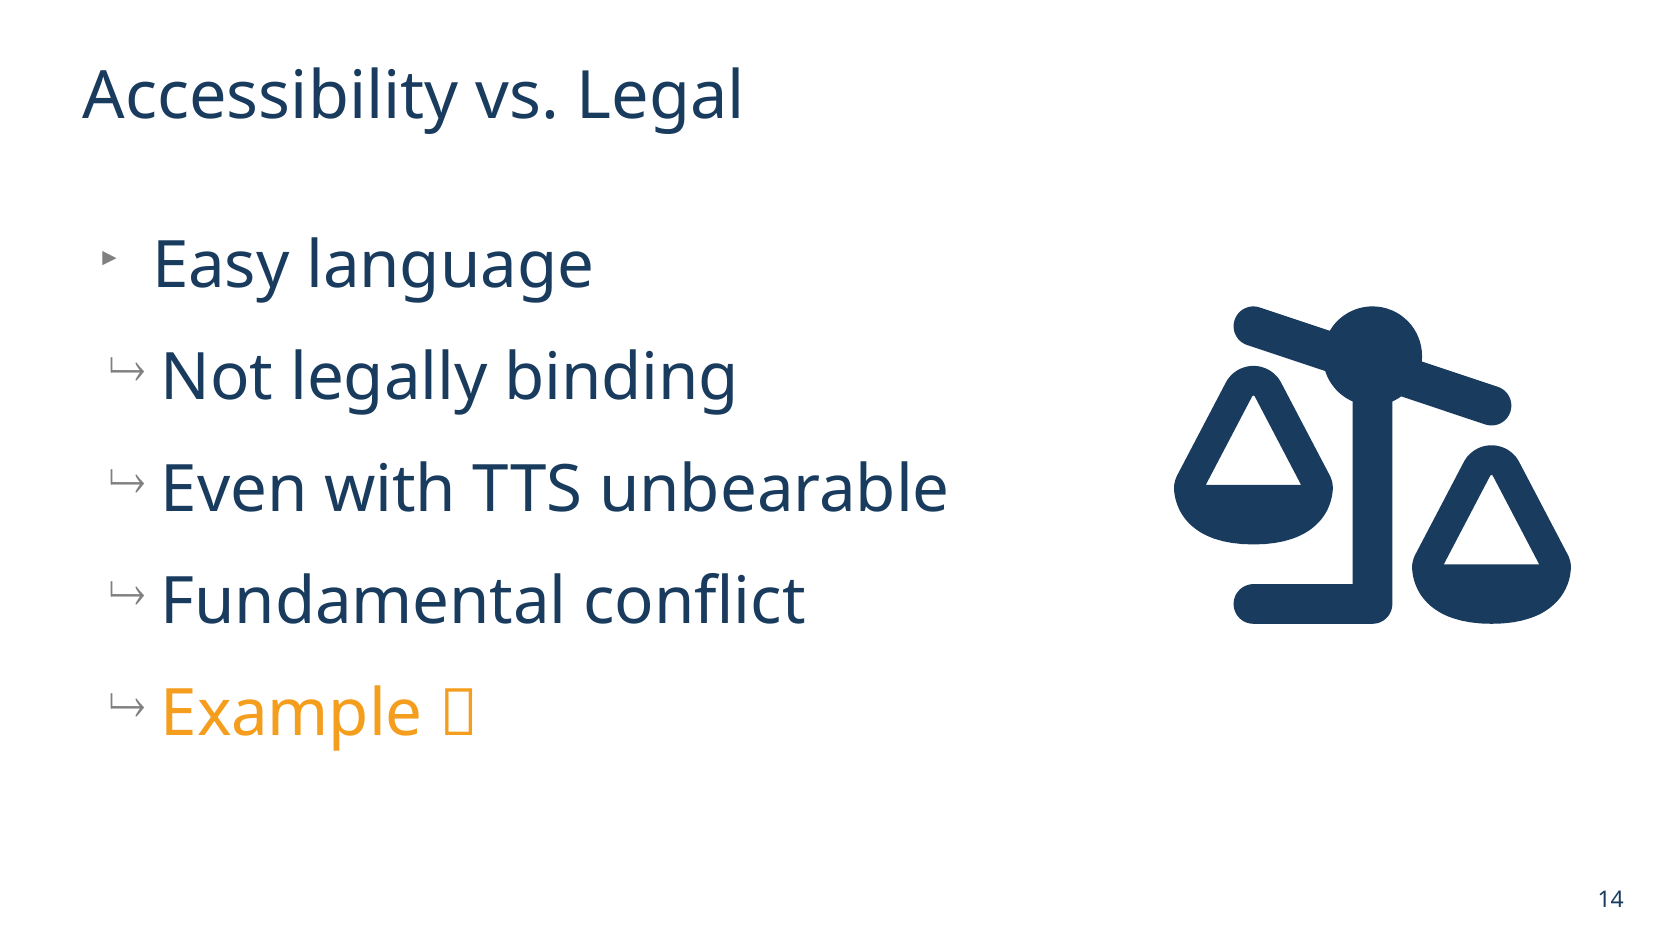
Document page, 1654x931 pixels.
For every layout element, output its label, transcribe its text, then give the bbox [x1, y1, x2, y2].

list Easy language Not legally binding Even with TTS unbearable Fundamental conflict Example 🔗 [82, 217, 1625, 758]
text_box [1174, 365, 1333, 545]
title Accessibility vs. Legal [82, 37, 1571, 148]
text_box [1412, 445, 1571, 624]
text_box [1233, 306, 1512, 624]
